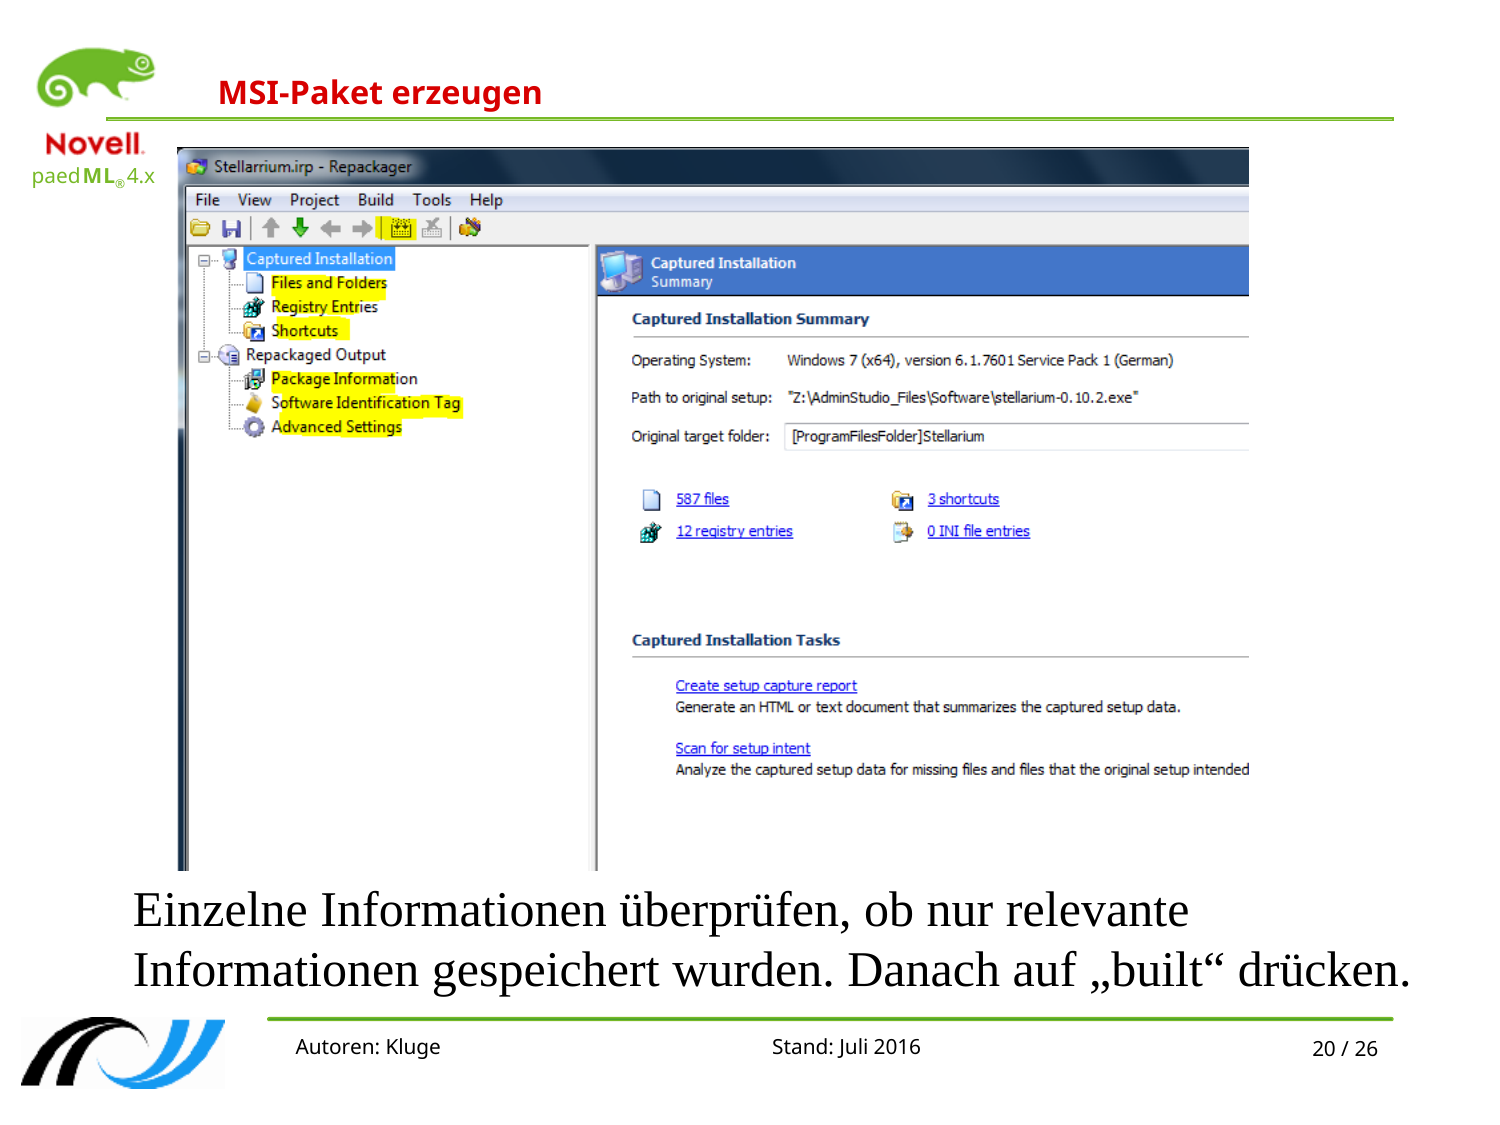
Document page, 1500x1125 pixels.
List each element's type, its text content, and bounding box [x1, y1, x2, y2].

text_box Einzelne Informationen überprüfen, ob nur relevante Informationen gespeichert wurden. Danach auf „built“ drücken. [118, 869, 1447, 1064]
picture [24, 32, 167, 175]
title MSI-Paket erzeugen [202, 41, 1359, 142]
picture [21, 1017, 225, 1089]
picture [177, 147, 1249, 869]
